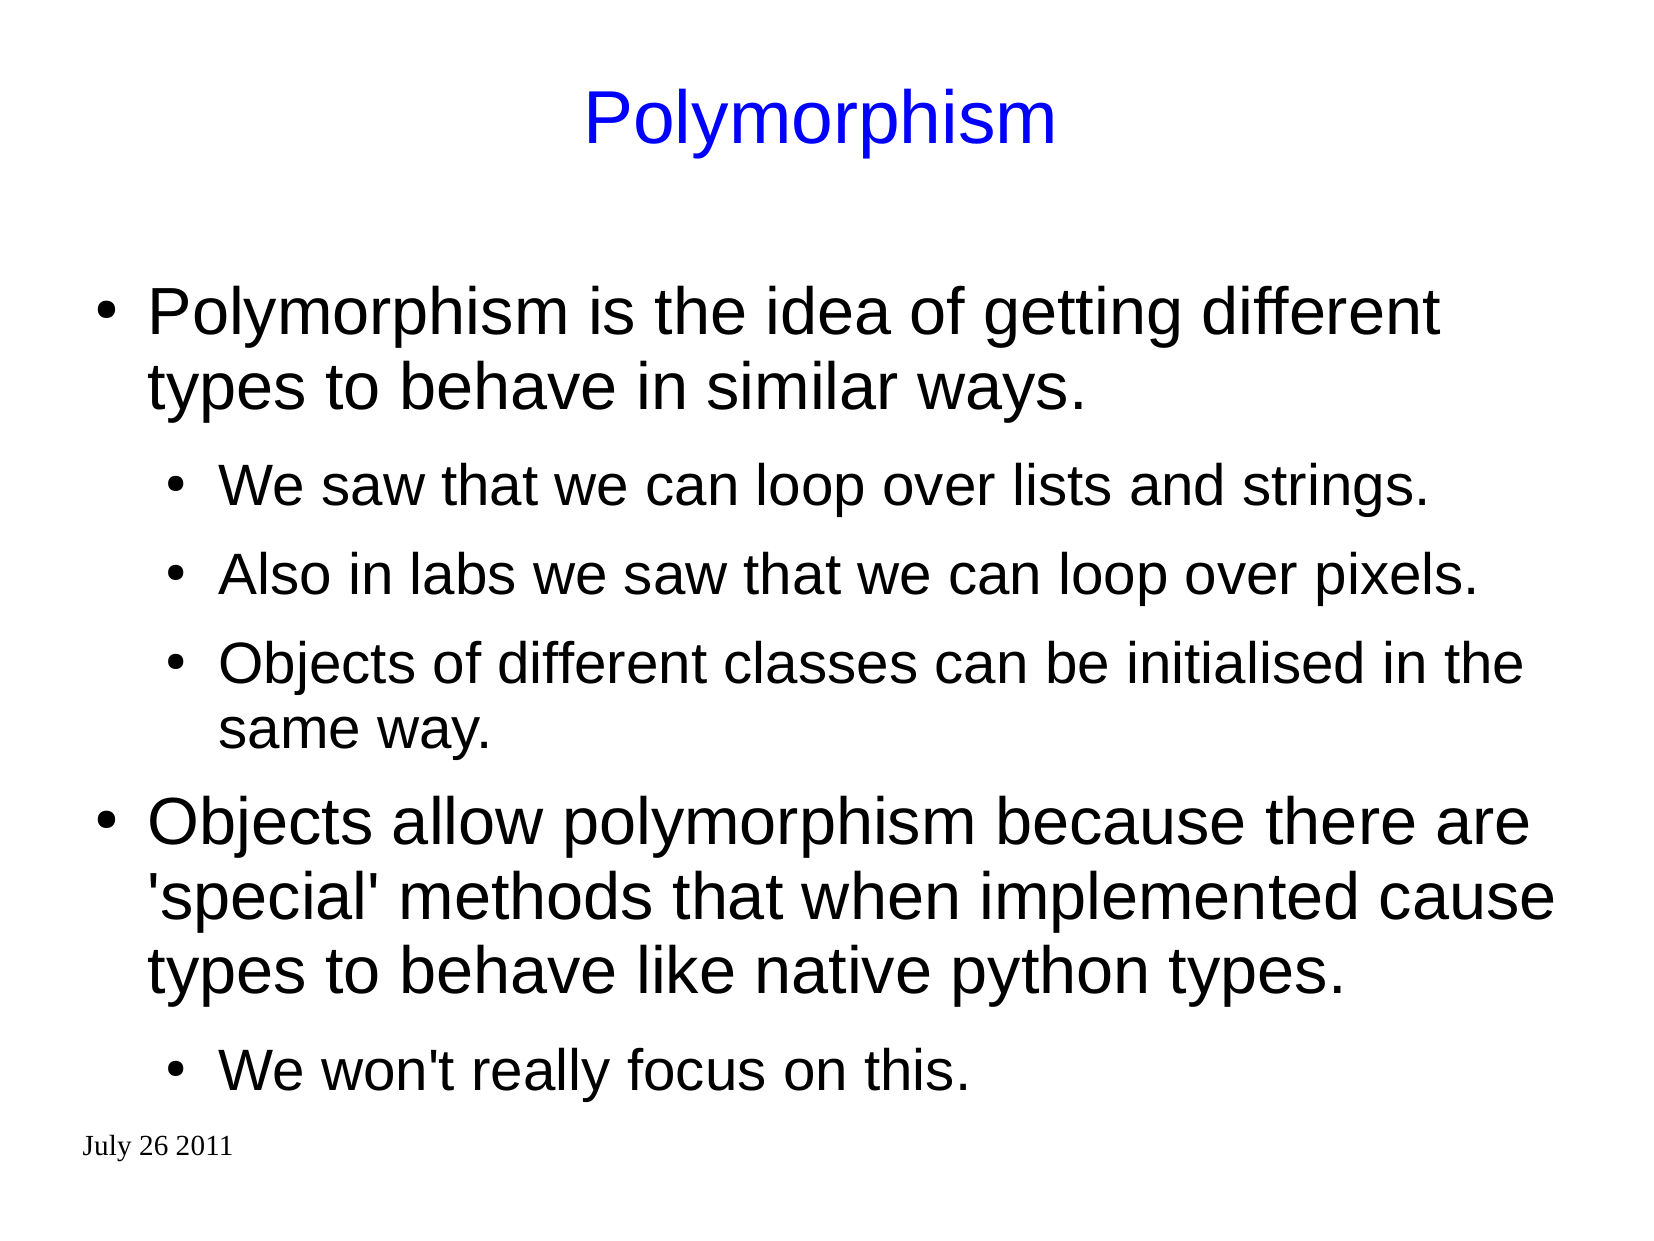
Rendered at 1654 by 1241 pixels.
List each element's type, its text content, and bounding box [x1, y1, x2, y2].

title Polymorphism [76, 58, 1565, 178]
list Polymorphism is the idea of getting different types to behave in similar ways. We saw that we can loop over lists and strings. Also in labs we saw that we can loop over pixels. Objects of different classes can be initialised in the same way. Objects allow polymorphism because there are 'special' methods that when implemented cause types to behave like native python types. We won't really focus on this. [76, 274, 1565, 1102]
